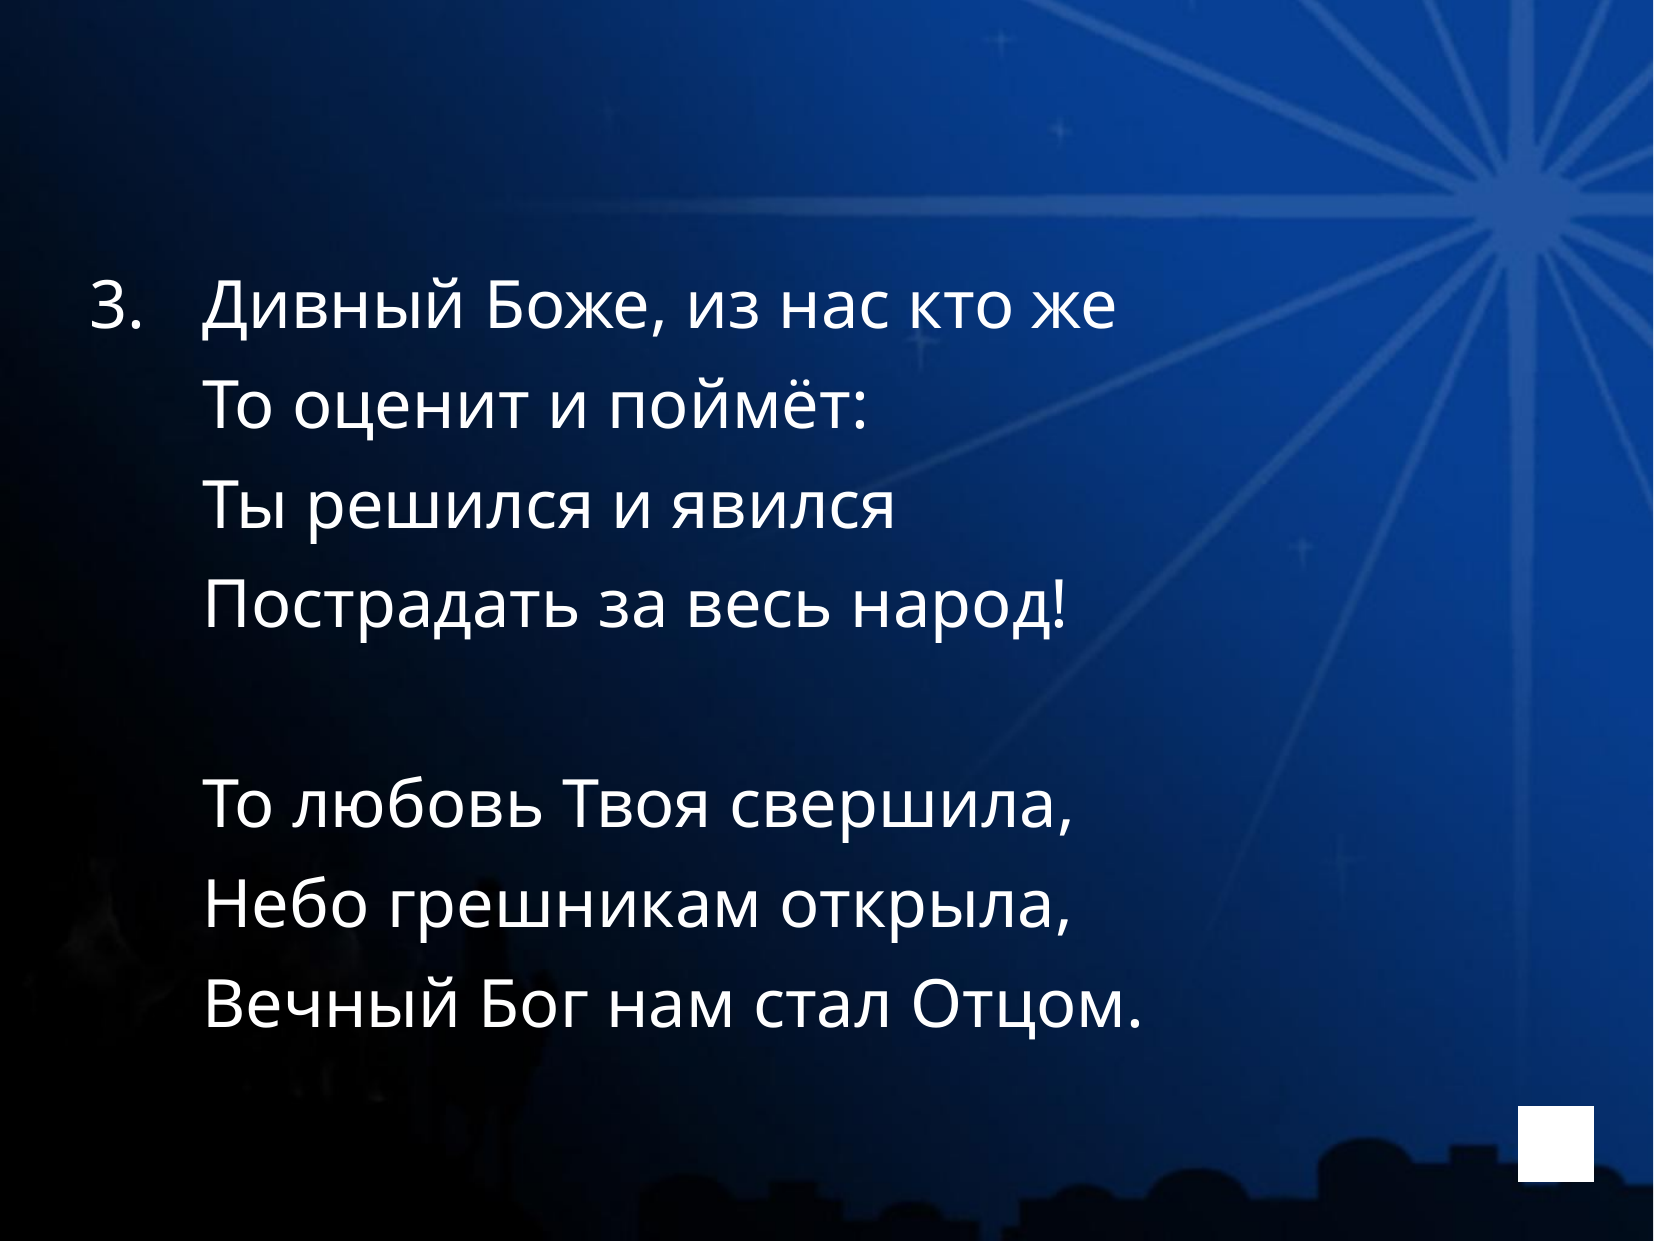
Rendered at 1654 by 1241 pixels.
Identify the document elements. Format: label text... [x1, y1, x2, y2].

text_box [1518, 1106, 1594, 1182]
text_box 3. Дивный Боже, из нас кто же То оценит и поймёт: Ты решился и явился Пострадать за весь народ! То любовь Твоя свершила, Небо грешникам открыла, Вечный Бог нам стал Отцом. [75, 150, 1576, 1163]
picture [0, 0, 1654, 1241]
